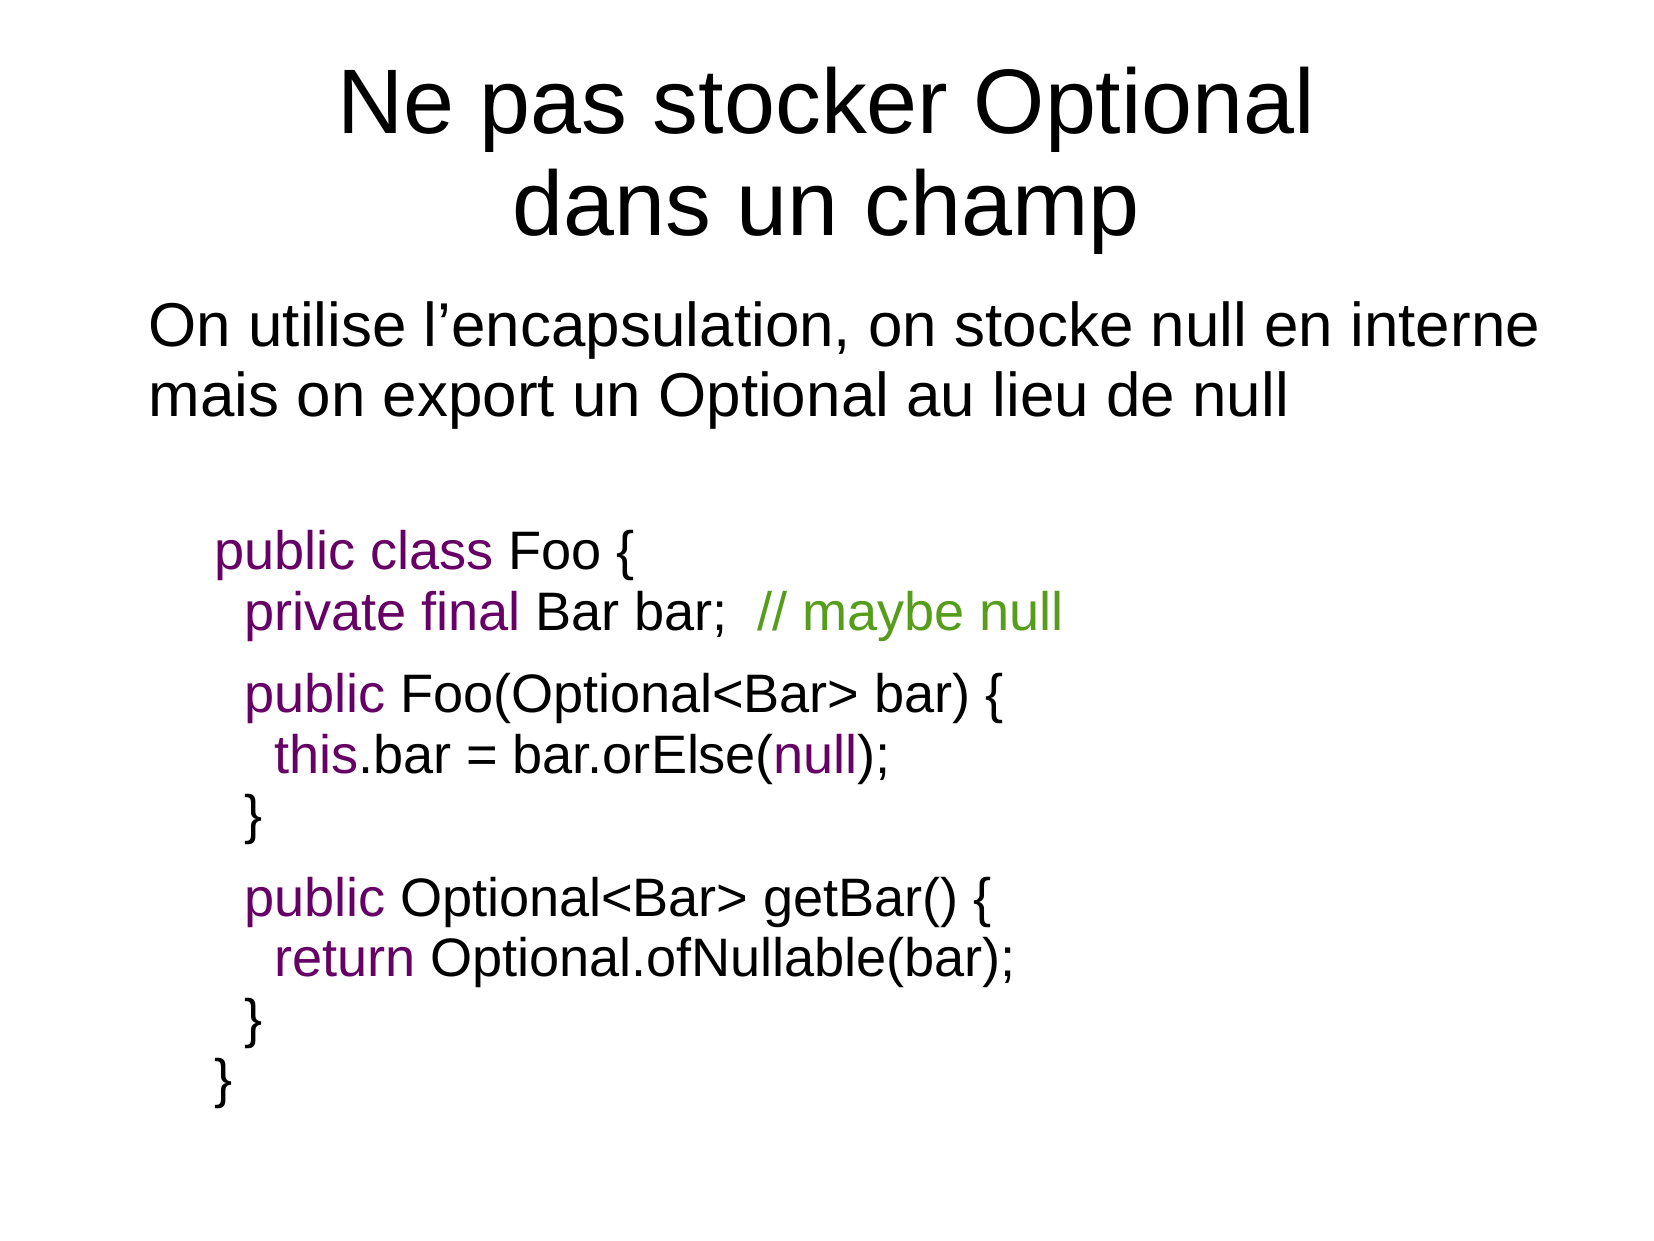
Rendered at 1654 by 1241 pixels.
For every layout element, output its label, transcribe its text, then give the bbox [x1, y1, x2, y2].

title Ne pas stocker Optional dans un champ [82, 49, 1571, 257]
list On utilise l’encapsulation, on stocke null en interne mais on export un Optional au lieu de null public class Foo { private final Bar bar; // maybe null public Foo(Optional<Bar> bar) { this.bar = bar.orElse(null); } public Optional<Bar> getBar() { return Optional.ofNullable(bar); } } [82, 290, 1571, 1186]
